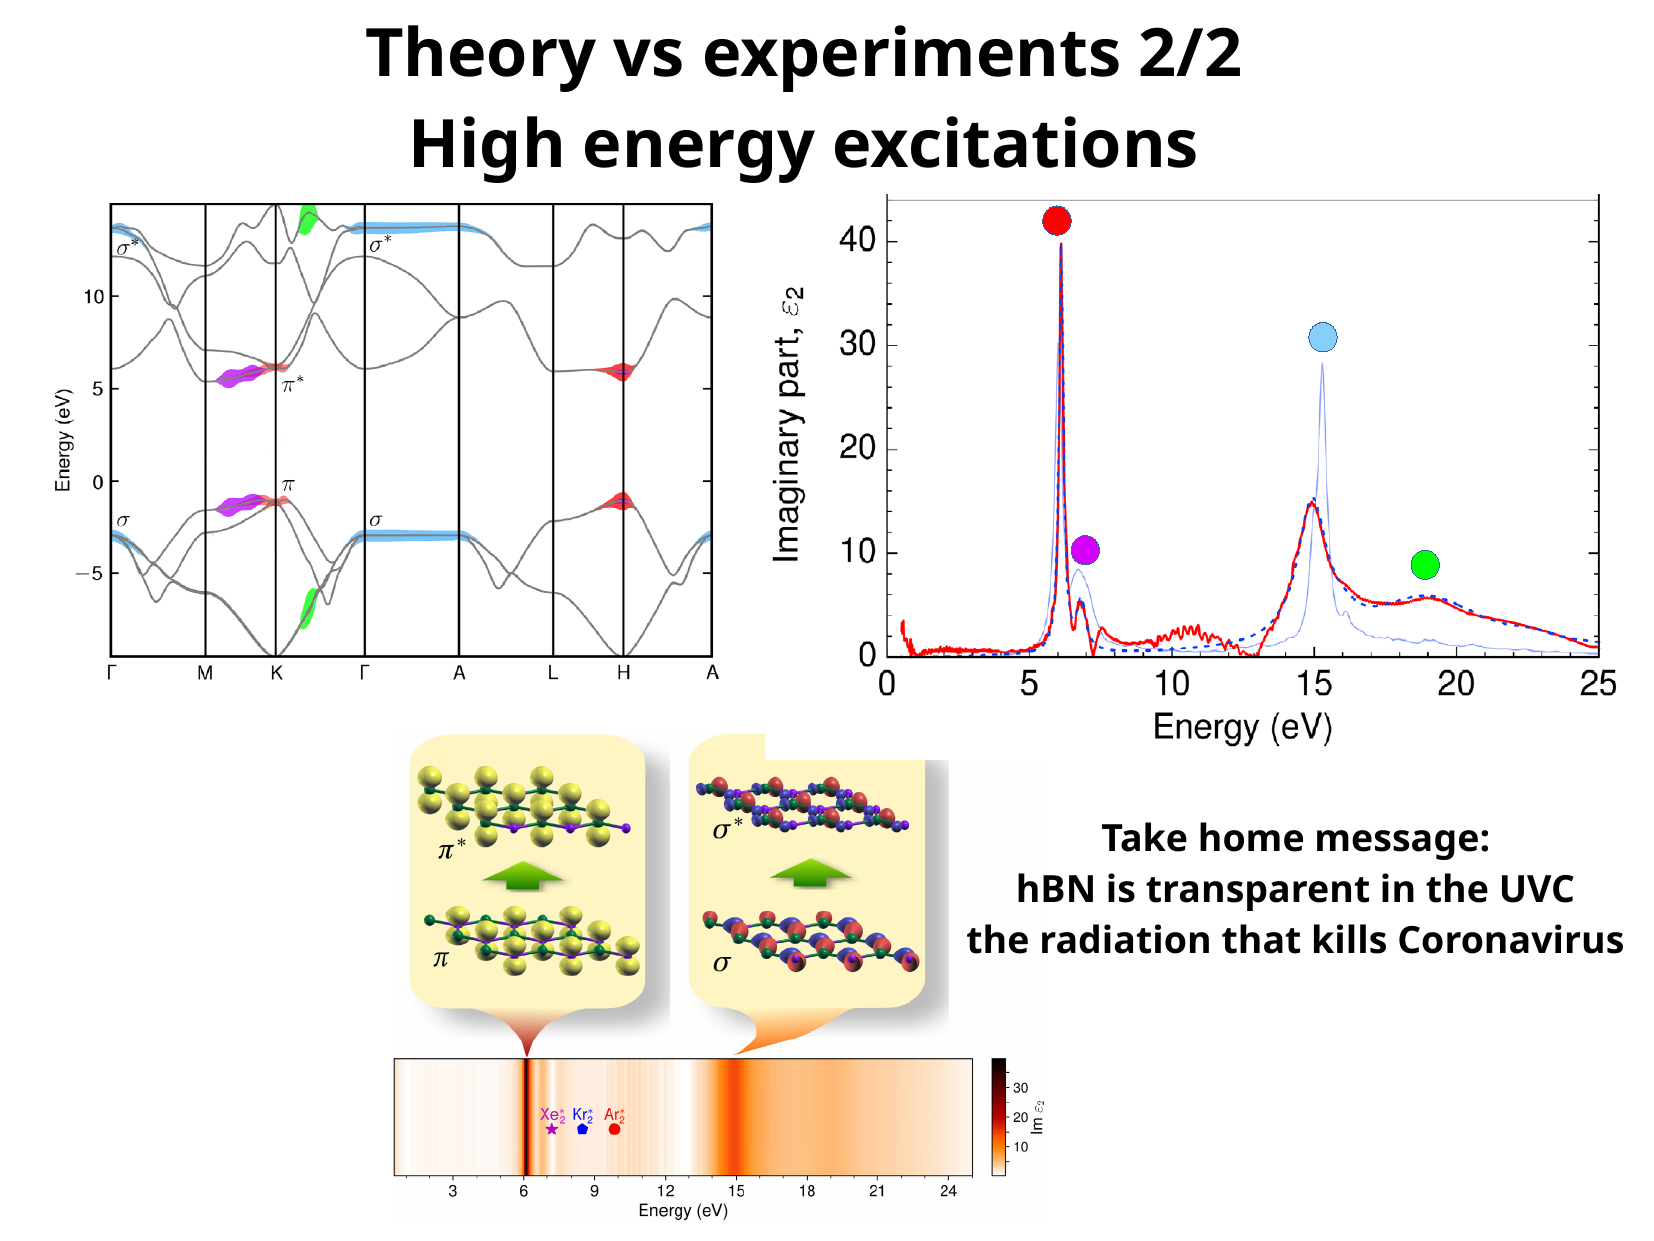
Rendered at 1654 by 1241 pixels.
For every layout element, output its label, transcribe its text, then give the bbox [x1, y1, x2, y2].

picture [45, 194, 736, 694]
text_box [1308, 322, 1338, 352]
text_box [1042, 205, 1072, 236]
picture [378, 194, 1630, 1231]
text_box [1411, 550, 1440, 580]
title Take home message: hBN is transparent in the UVC the radiation that kills Coronavirus [956, 795, 1636, 982]
title Theory vs experiments 2/2 High energy excitations [60, 2, 1549, 190]
text_box [1071, 535, 1100, 565]
